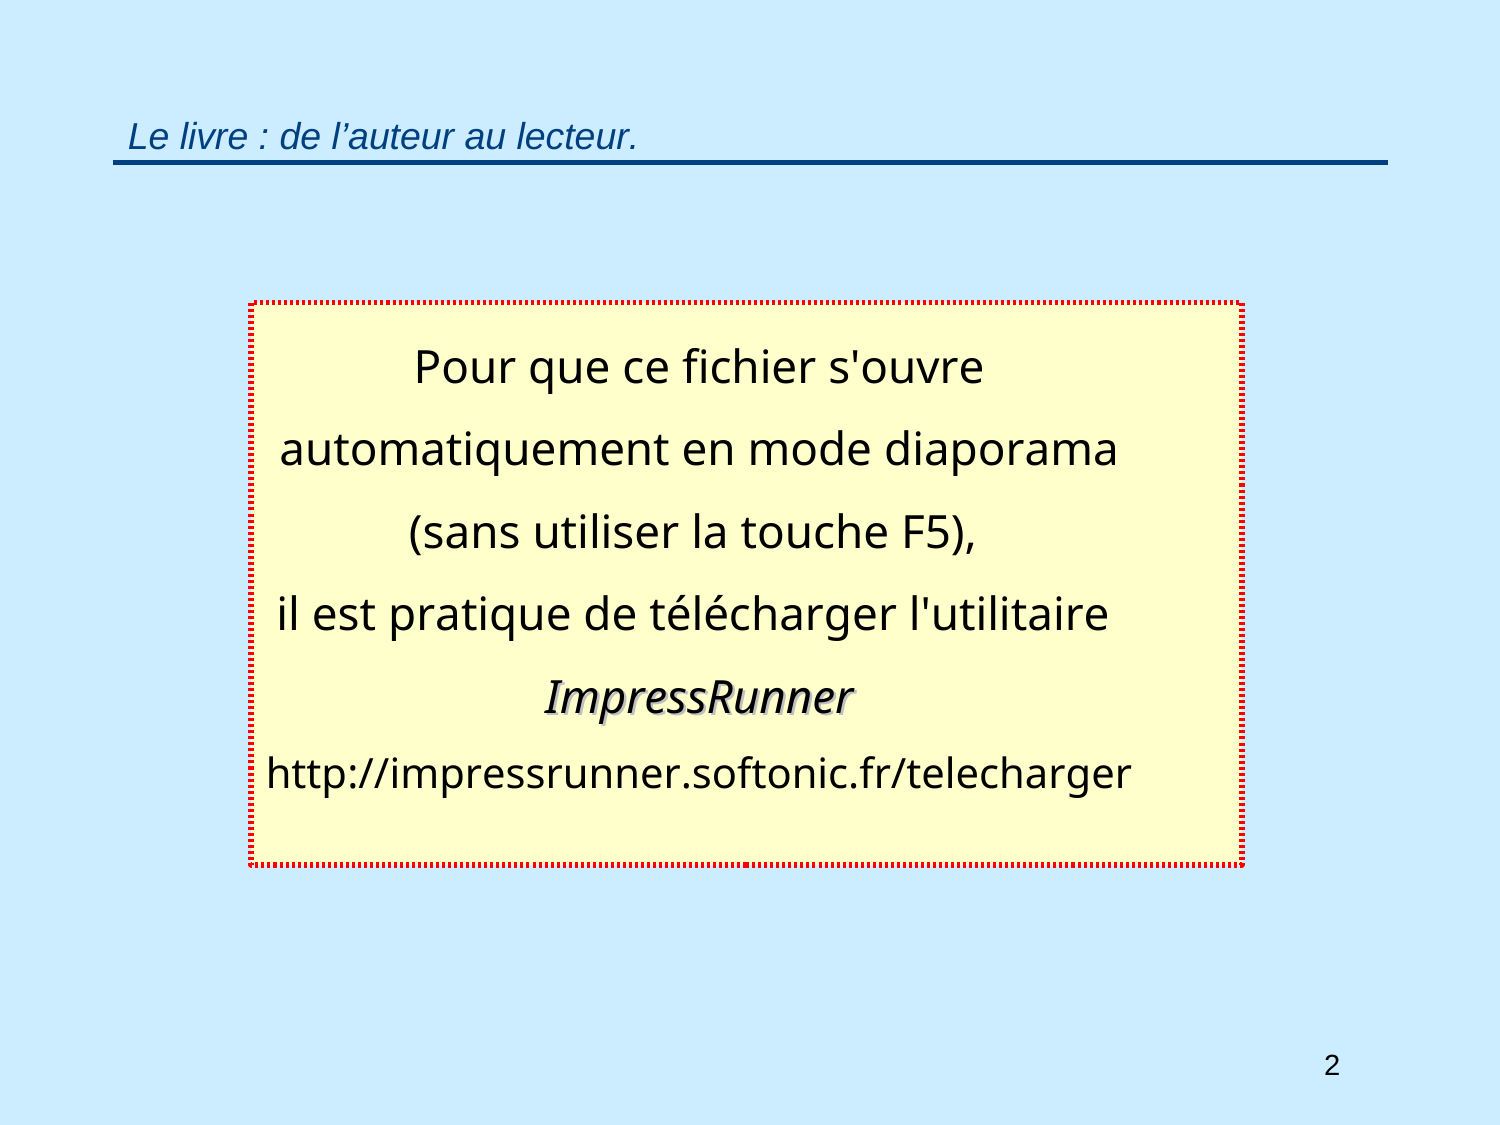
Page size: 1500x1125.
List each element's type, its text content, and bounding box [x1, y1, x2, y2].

text_box Pour que ce fichier s'ouvre automatiquement en mode diaporama (sans utiliser la touche F5), il est pratique de télécharger l'utilitaire ImpressRunner http://impressrunner.softonic.fr/telecharger [251, 302, 1242, 865]
